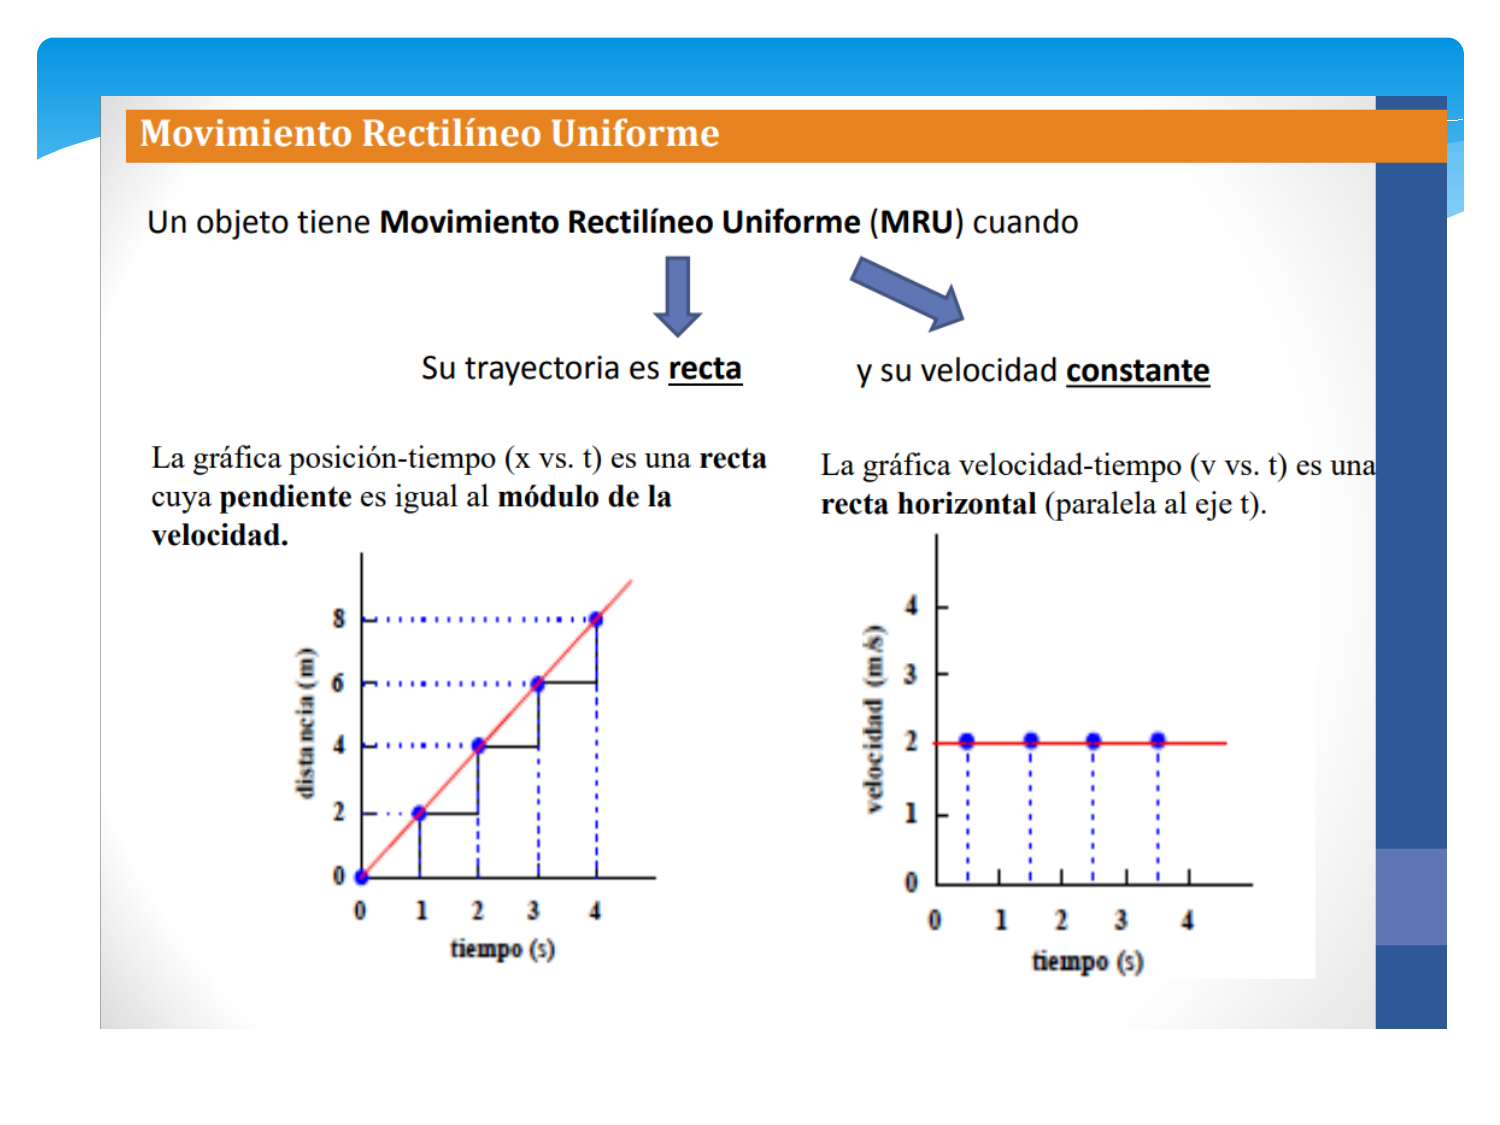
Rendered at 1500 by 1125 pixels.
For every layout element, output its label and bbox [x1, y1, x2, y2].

picture [100, 96, 1447, 1029]
